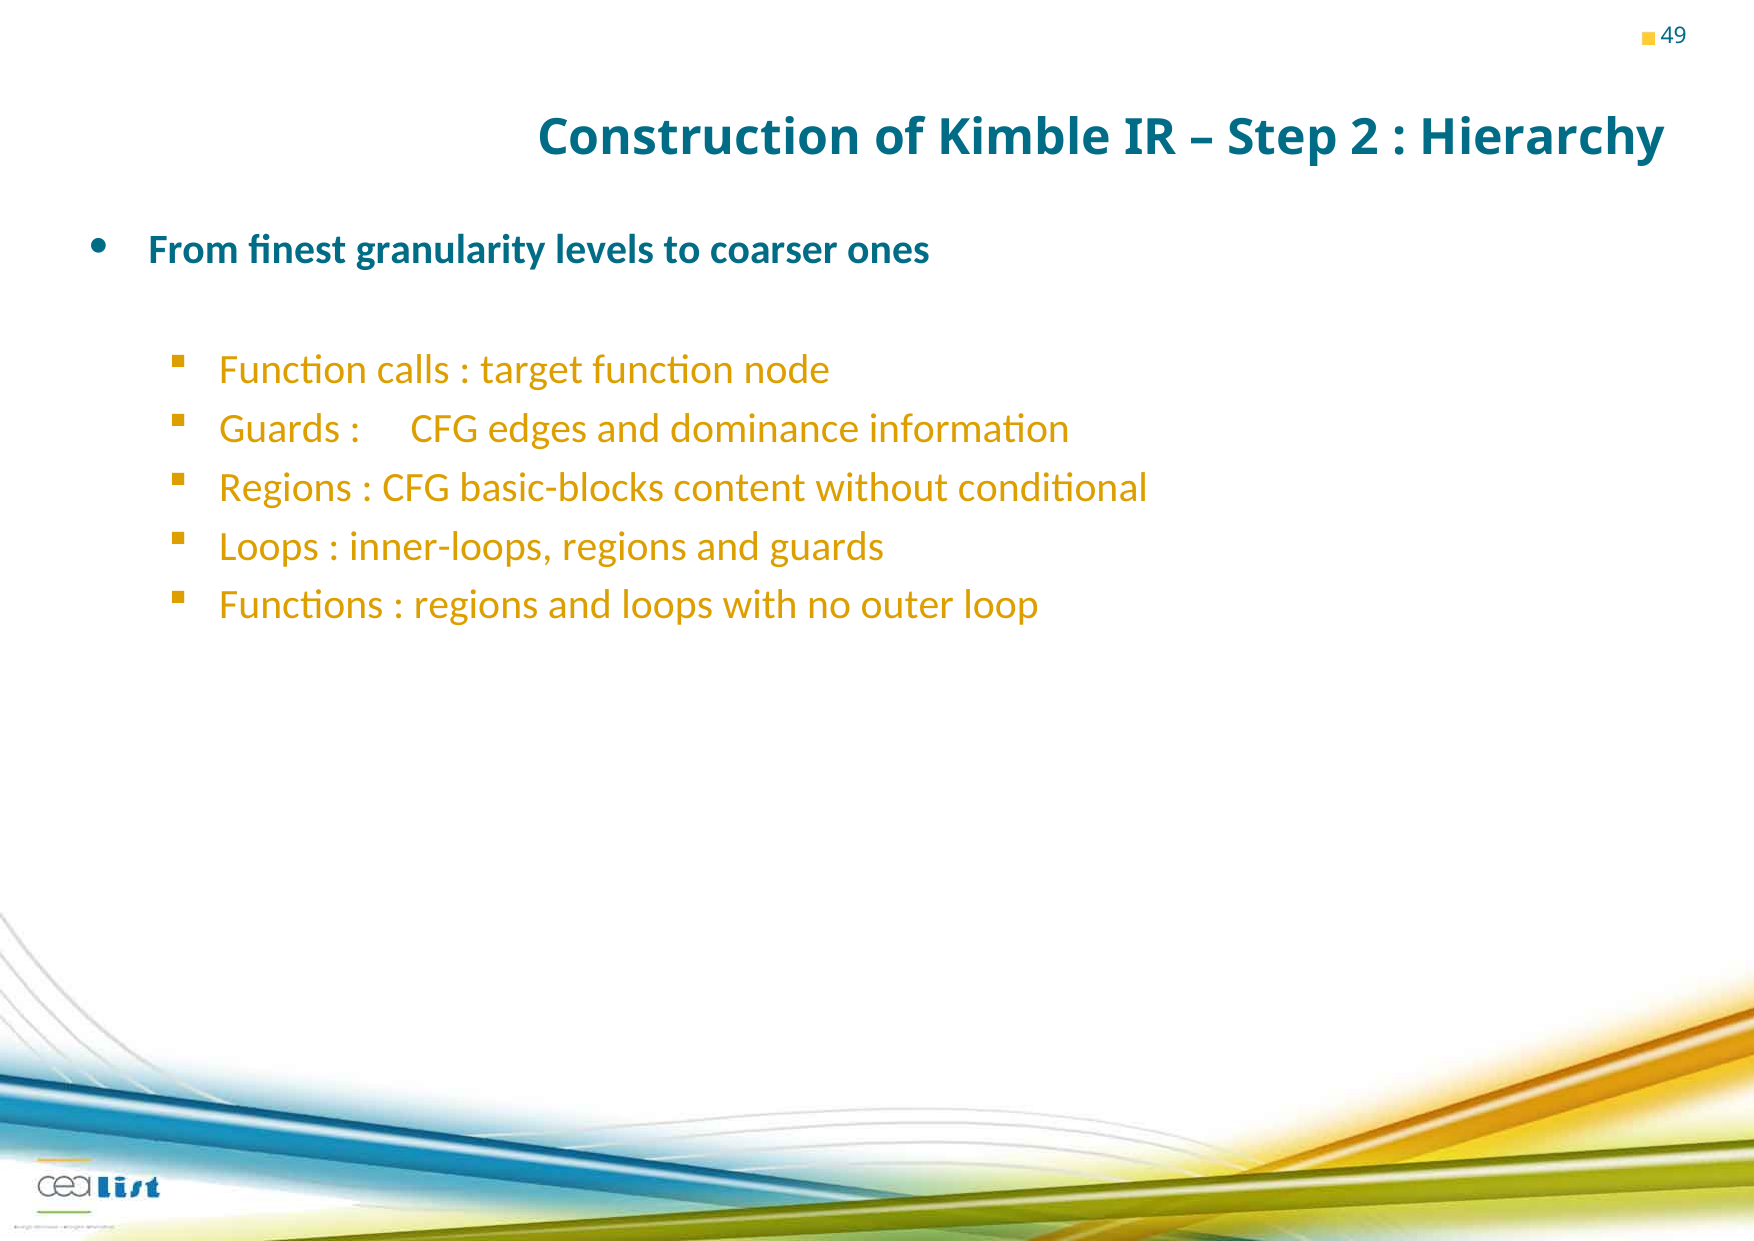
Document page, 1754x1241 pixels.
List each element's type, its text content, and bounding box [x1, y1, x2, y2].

title Construction of Kimble IR – Step 2 : Hierarchy [72, 86, 1682, 183]
list From finest granularity levels to coarser ones Function calls : target function node Guards : CFG edges and dominance information Regions : CFG basic-blocks content without conditional Loops : inner-loops, regions and guards Functions : regions and loops with no outer loop [72, 214, 1682, 1026]
picture [0, 0, 1754, 1241]
text_box <number> [1294, 12, 1704, 60]
